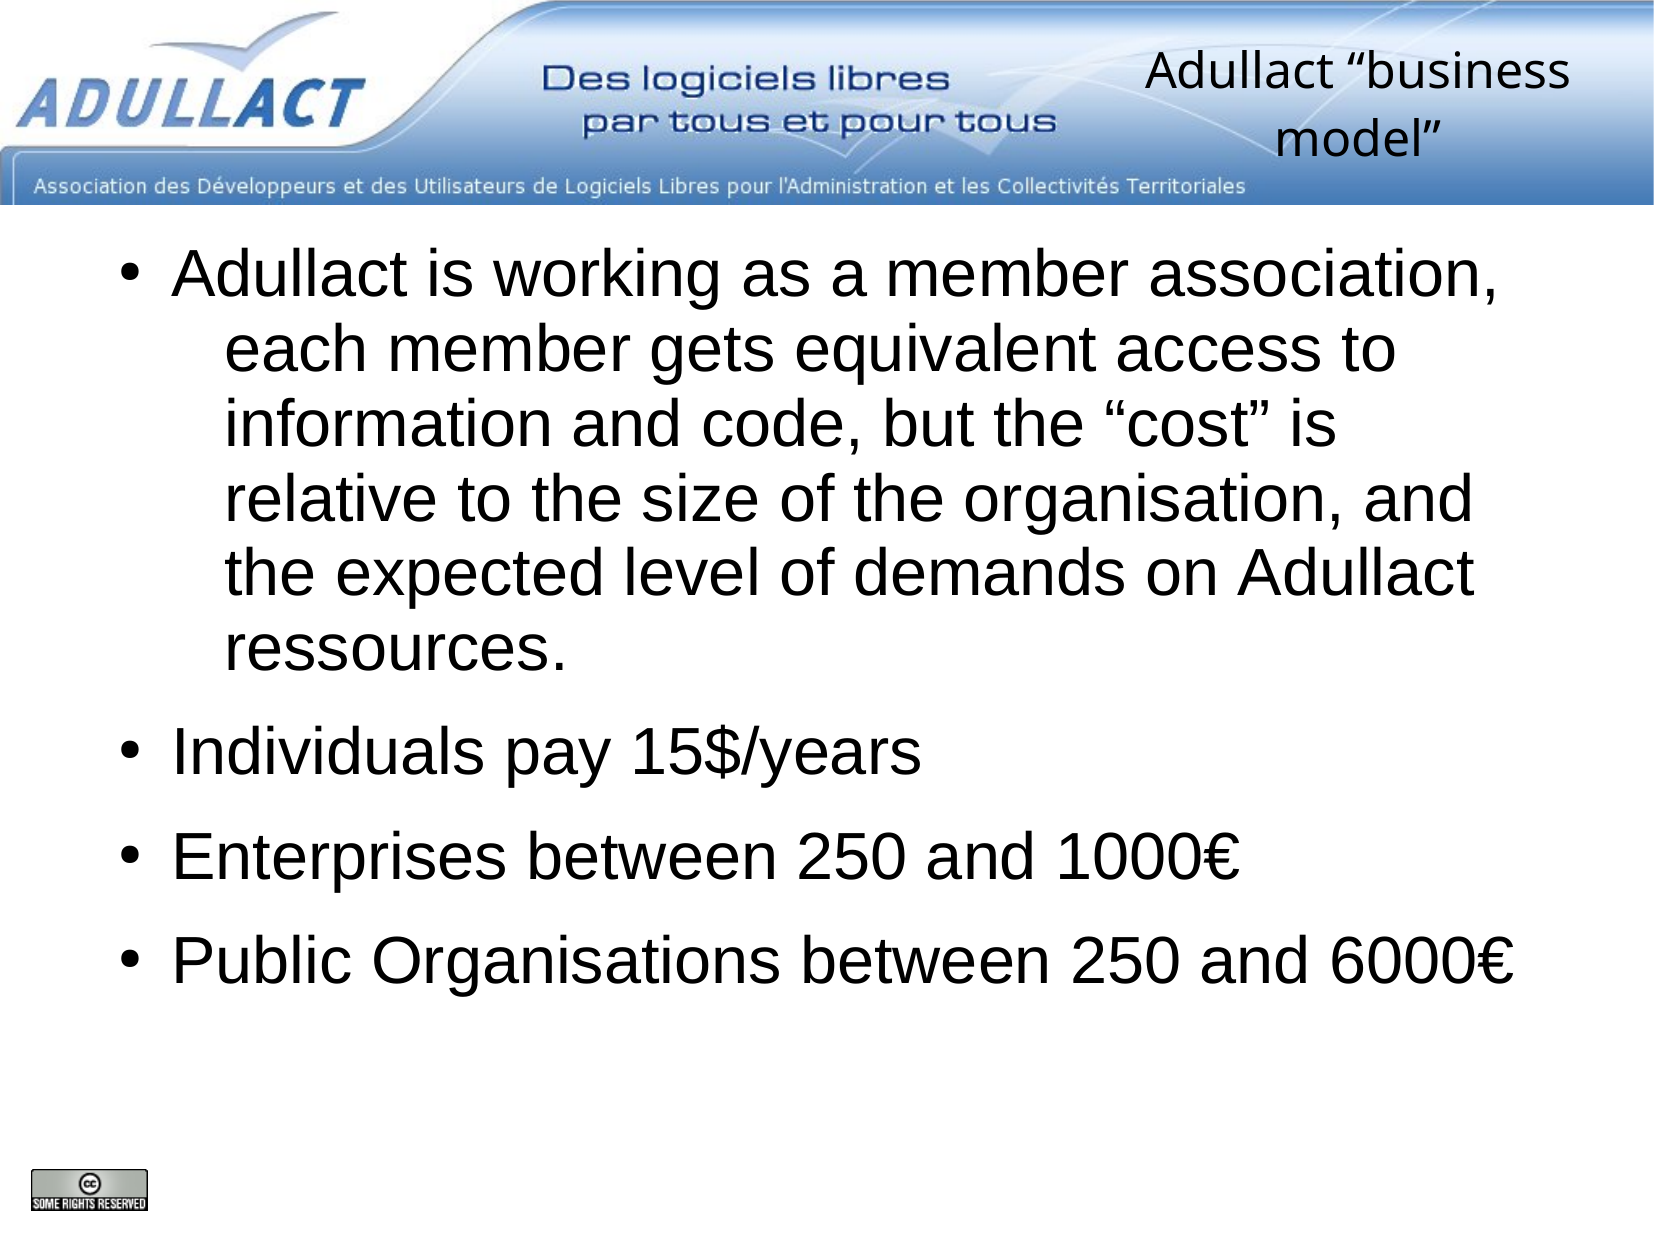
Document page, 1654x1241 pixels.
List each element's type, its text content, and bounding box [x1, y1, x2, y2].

picture [31, 1169, 148, 1211]
title Adullact “business model” [1092, 32, 1625, 174]
picture [0, 0, 1654, 205]
list Adullact is working as a member association, each member gets equivalent access to information and code, but the “cost” is relative to the size of the organisation, and the expected level of demands on Adullact ressources. Individuals pay 15$/years Enterprises between 250 and 1000€ Public Organisations between 250 and 6000€ [82, 236, 1571, 1109]
